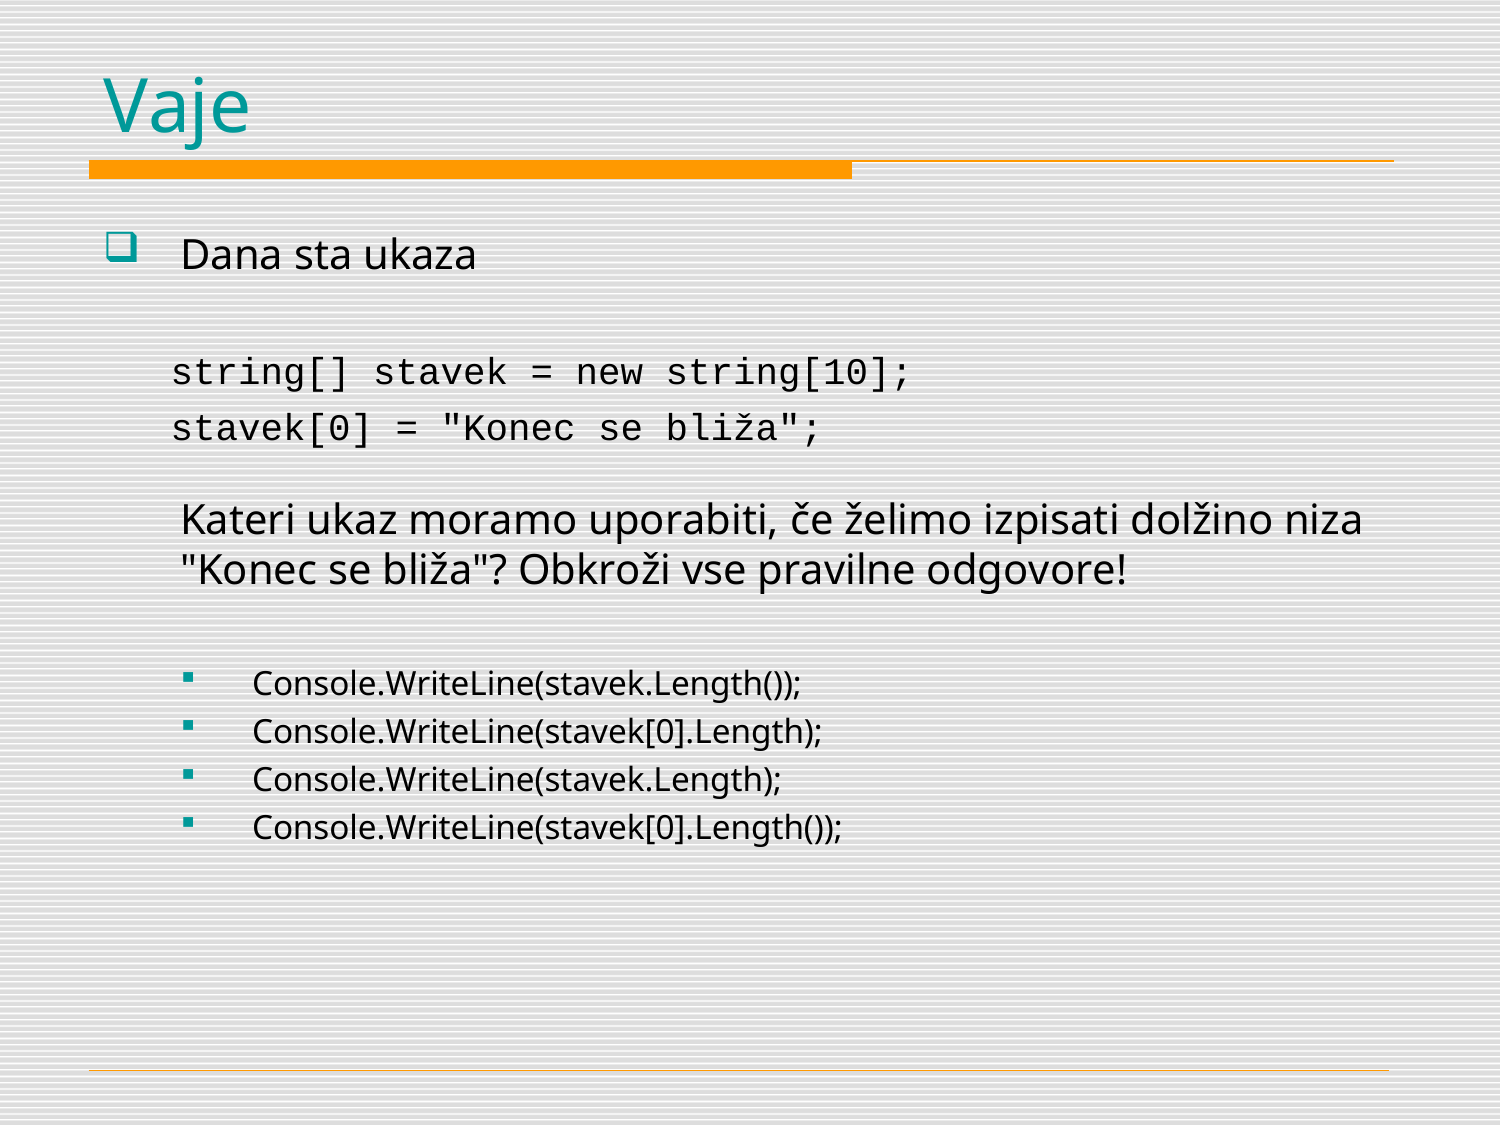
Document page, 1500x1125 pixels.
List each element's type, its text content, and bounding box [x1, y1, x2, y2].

list Dana sta ukaza string[] stavek = new string[10]; stavek[0] = "Konec se bliža"; Kateri ukaz moramo uporabiti, če želimo izpisati dolžino niza "Konec se bliža"? Obkroži vse pravilne odgovore! Console.WriteLine(stavek.Length()); Console.WriteLine(stavek[0].Length); Console.WriteLine(stavek.Length); Console.WriteLine(stavek[0].Length()); [88, 220, 1447, 1059]
picture [0, 0, 1500, 1125]
title Vaje [88, 42, 1401, 155]
